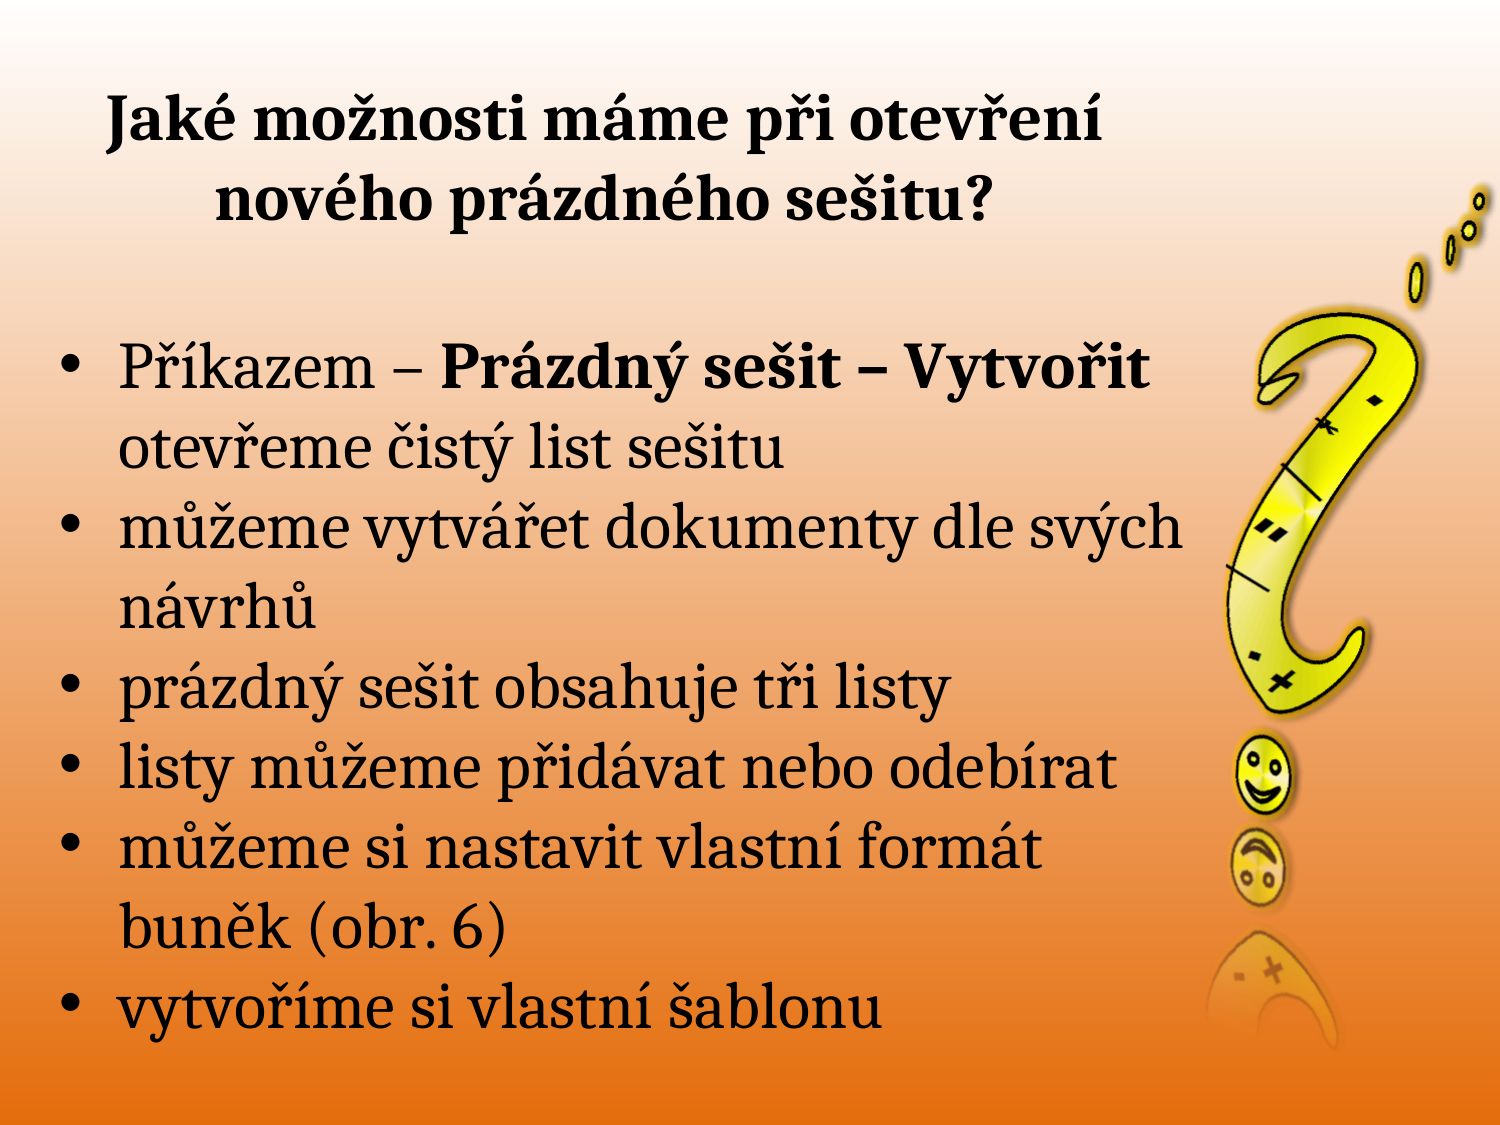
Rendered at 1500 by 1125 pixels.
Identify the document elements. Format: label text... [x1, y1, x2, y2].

text_box Jaké možnosti máme při otevření nového prázdného sešitu? [0, 66, 1211, 242]
text_box Příkazem – Prázdný sešit – Vytvořit otevřeme čistý list sešitu můžeme vytvářet dokumenty dle svých návrhů prázdný sešit obsahuje tři listy listy můžeme přidávat nebo odebírat můžeme si nastavit vlastní formát buněk (obr. 6) vytvoříme si vlastní šablonu [0, 314, 1211, 1125]
picture [1171, 160, 1500, 1125]
